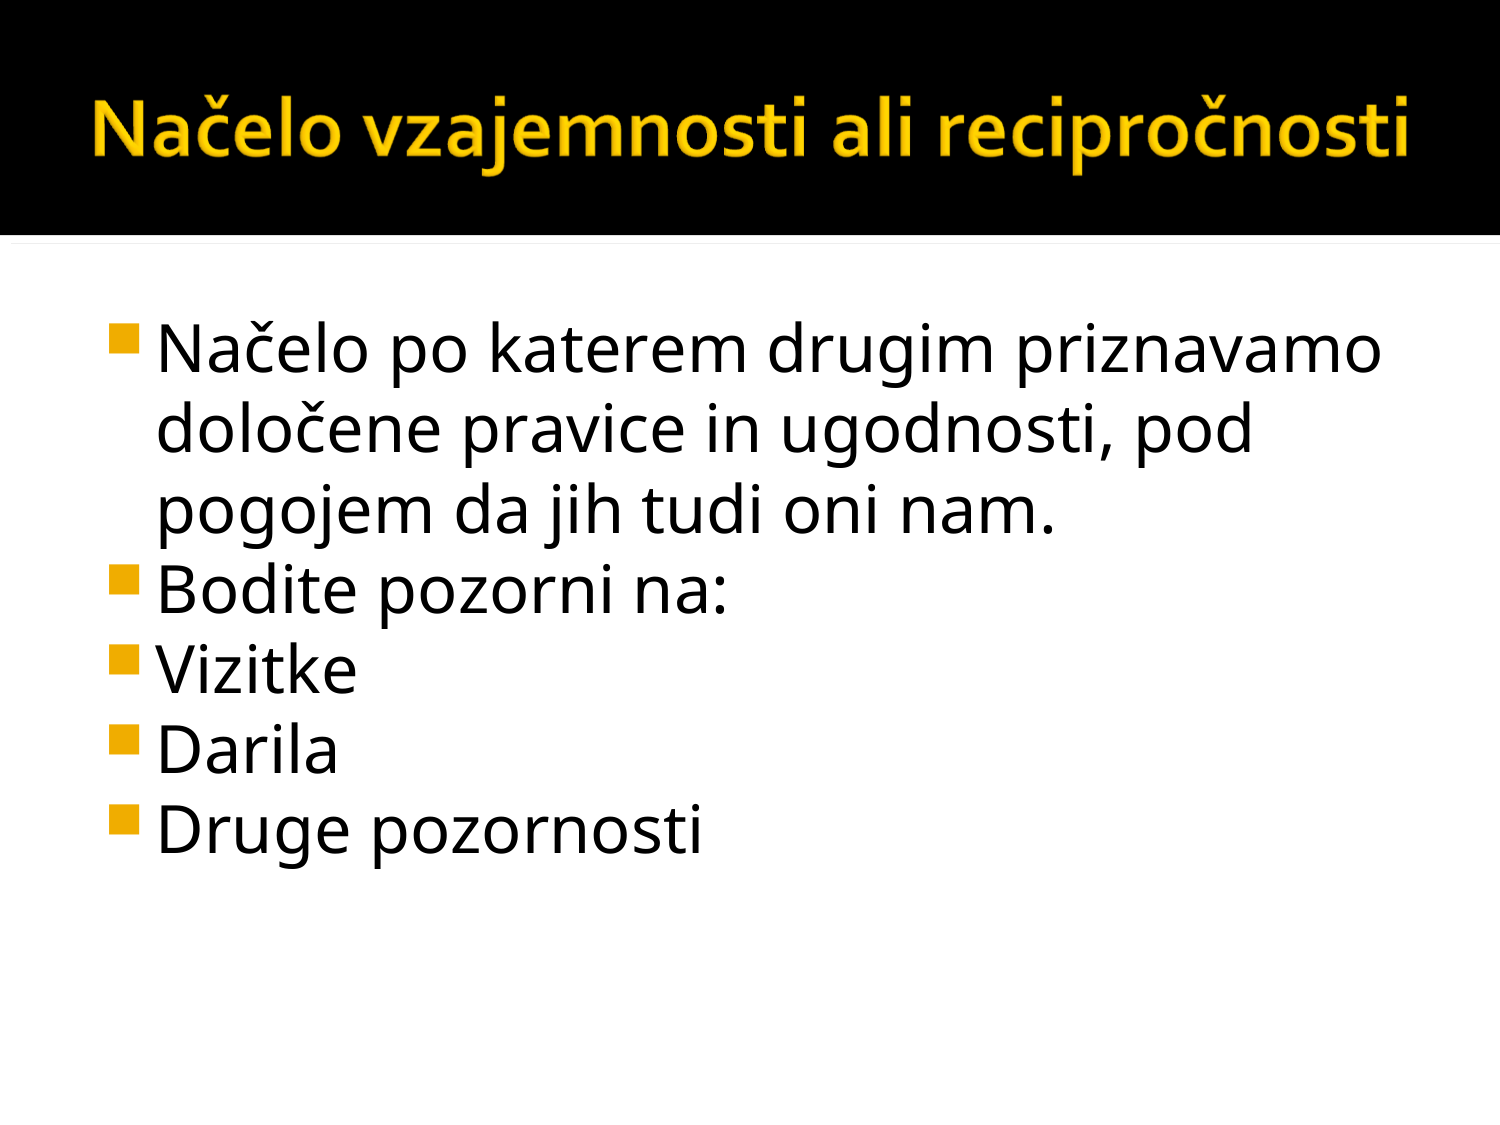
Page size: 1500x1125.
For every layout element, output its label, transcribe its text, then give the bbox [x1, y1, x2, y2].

text_box [35, 24, 1465, 233]
list Načelo po katerem drugim priznavamo določene pravice in ugodnosti, pod pogojem da jih tudi oni nam. Bodite pozorni na: Vizitke Darila Druge pozornosti [75, 291, 1426, 1051]
